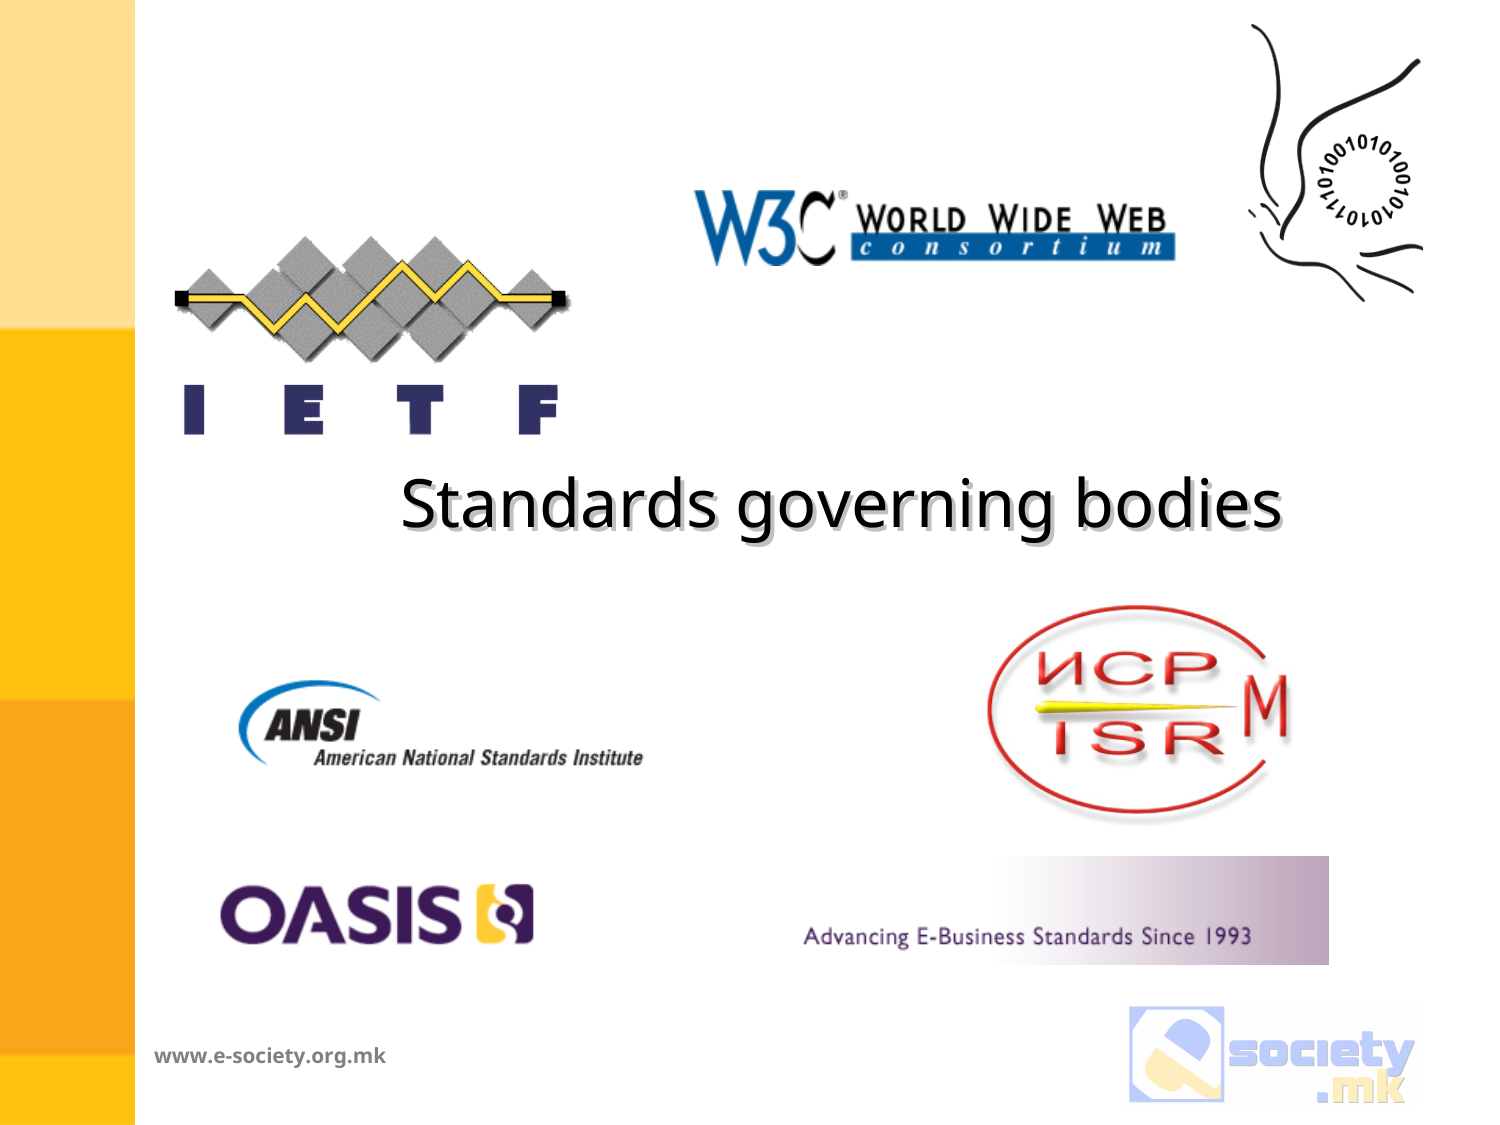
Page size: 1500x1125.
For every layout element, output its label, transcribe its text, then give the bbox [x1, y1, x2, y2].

picture [1248, 24, 1424, 302]
picture [974, 590, 1300, 827]
picture [688, 190, 1182, 266]
picture [0, 0, 135, 1125]
picture [153, 228, 591, 443]
subtitle Standards governing bodies [177, 442, 1433, 562]
picture [236, 679, 644, 800]
picture [199, 856, 1329, 965]
